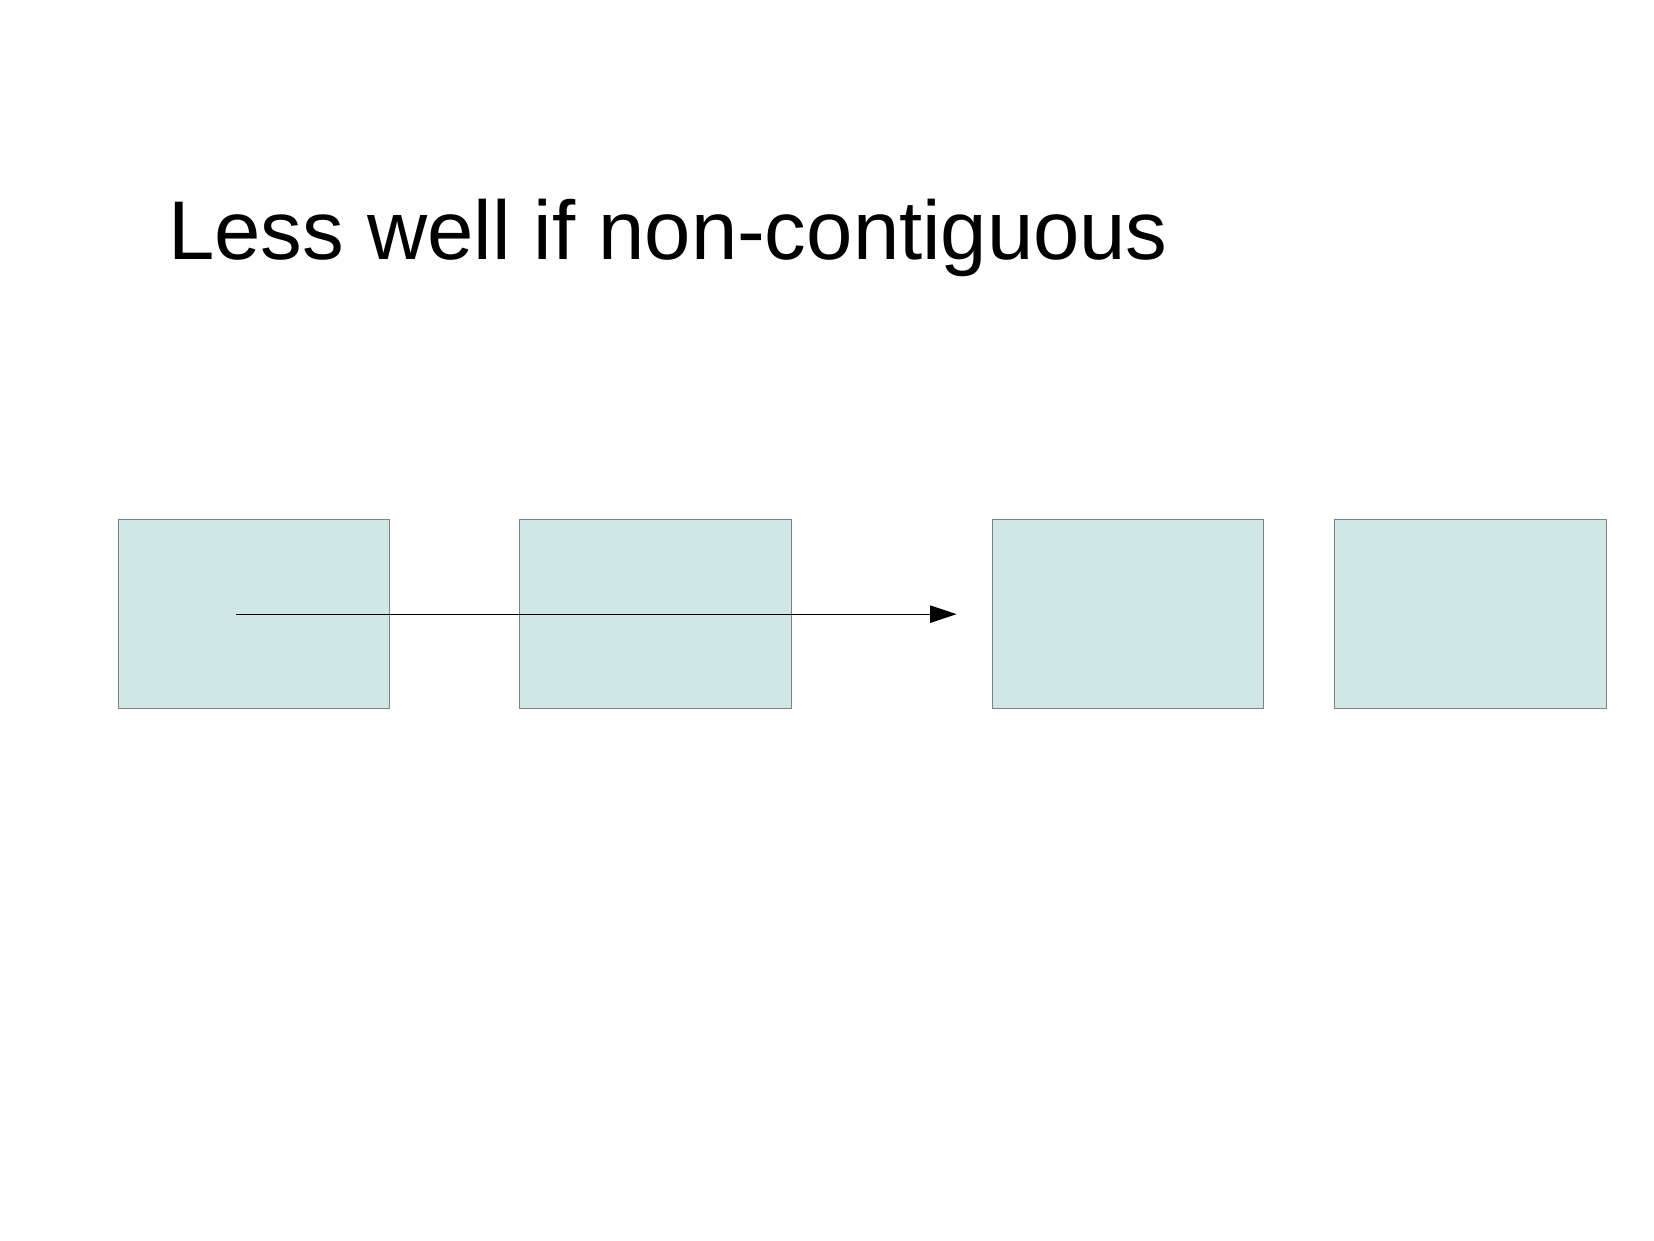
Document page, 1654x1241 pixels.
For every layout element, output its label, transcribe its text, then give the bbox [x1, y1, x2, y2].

text_box [519, 615, 792, 709]
text_box [1334, 519, 1607, 709]
text_box Less well if non-contiguous [153, 177, 1489, 286]
text_box [992, 519, 1264, 709]
text_box [118, 519, 390, 709]
text_box [519, 519, 792, 614]
